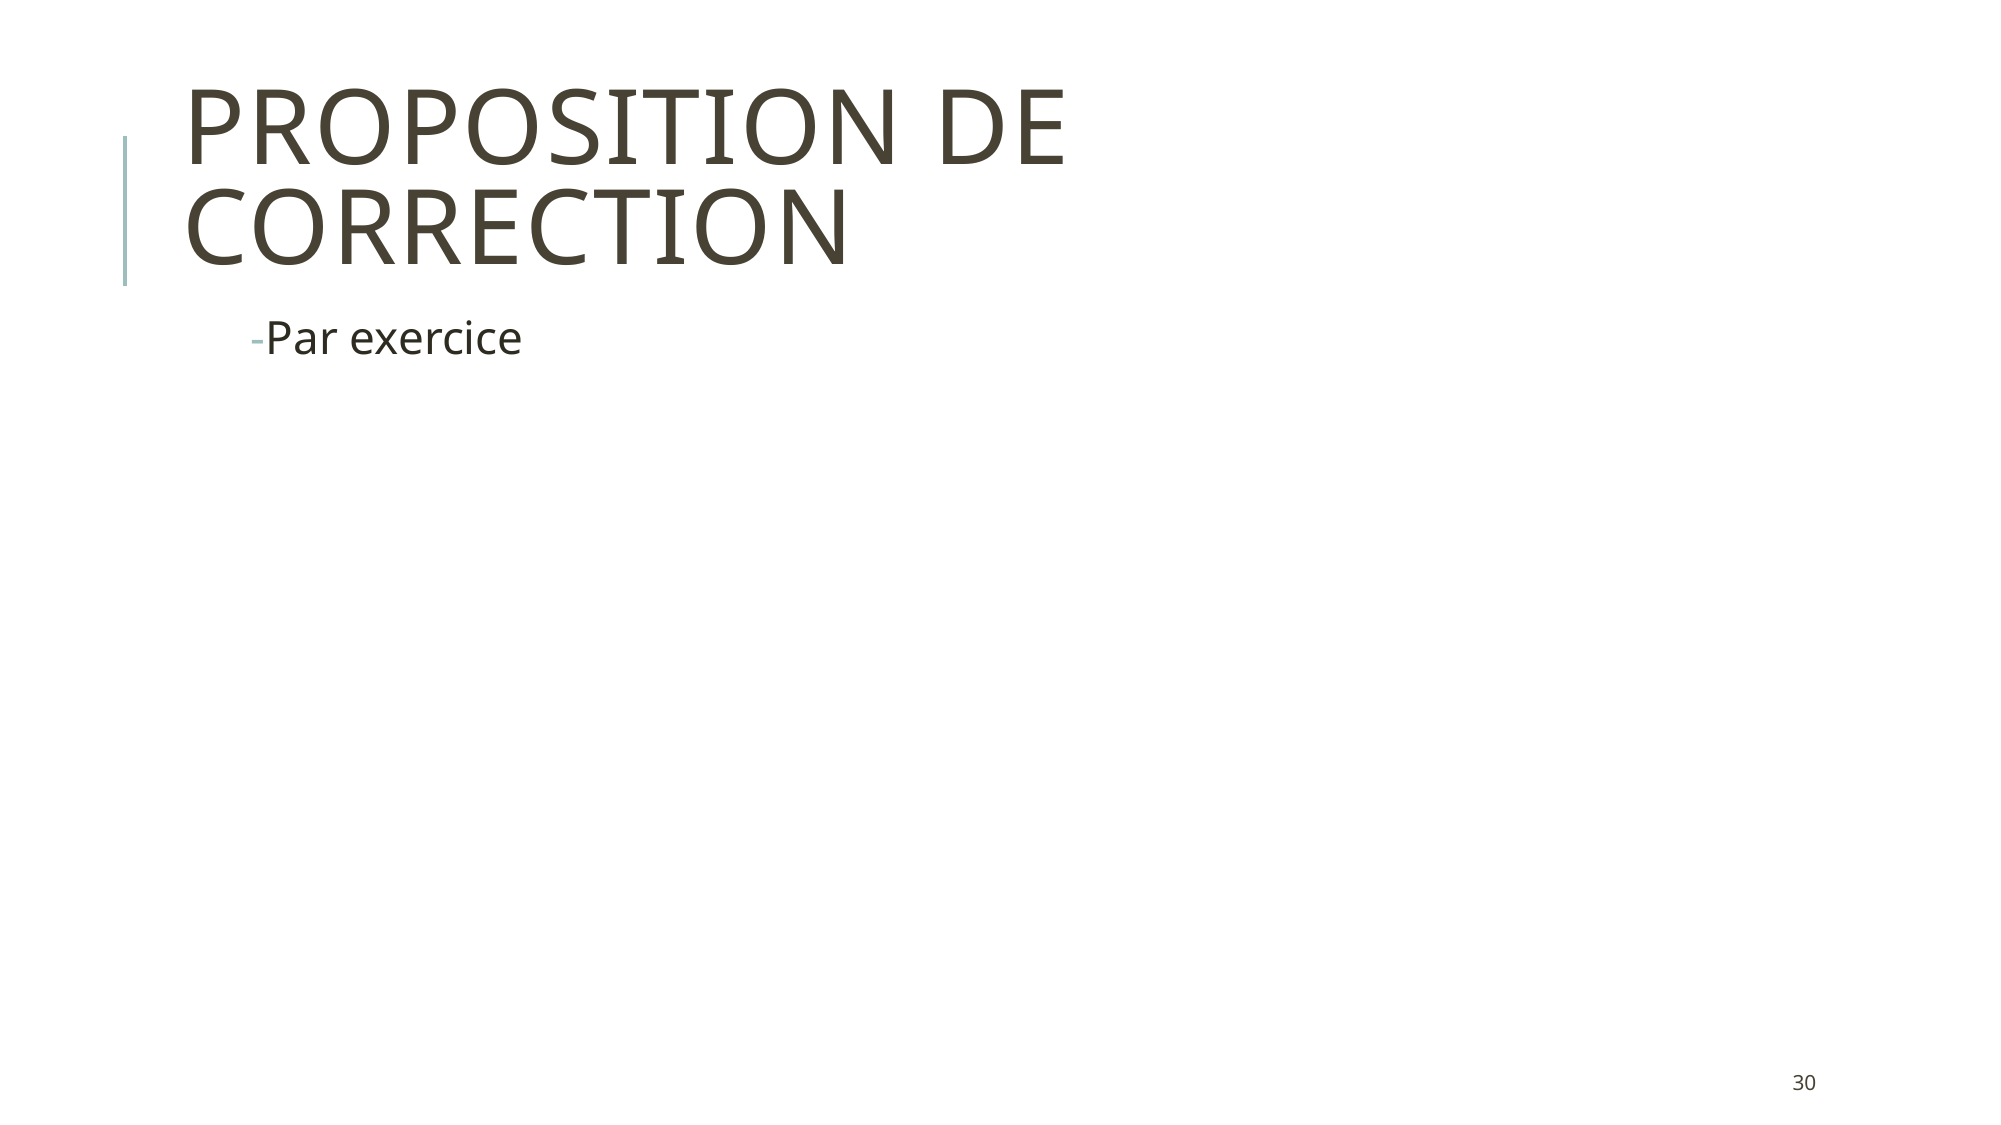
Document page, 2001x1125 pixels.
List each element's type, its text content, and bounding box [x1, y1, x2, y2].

text_box 30 [1777, 1061, 1938, 1107]
list Par exercice [243, 307, 1651, 1064]
title Proposition de correction [168, 61, 1223, 308]
